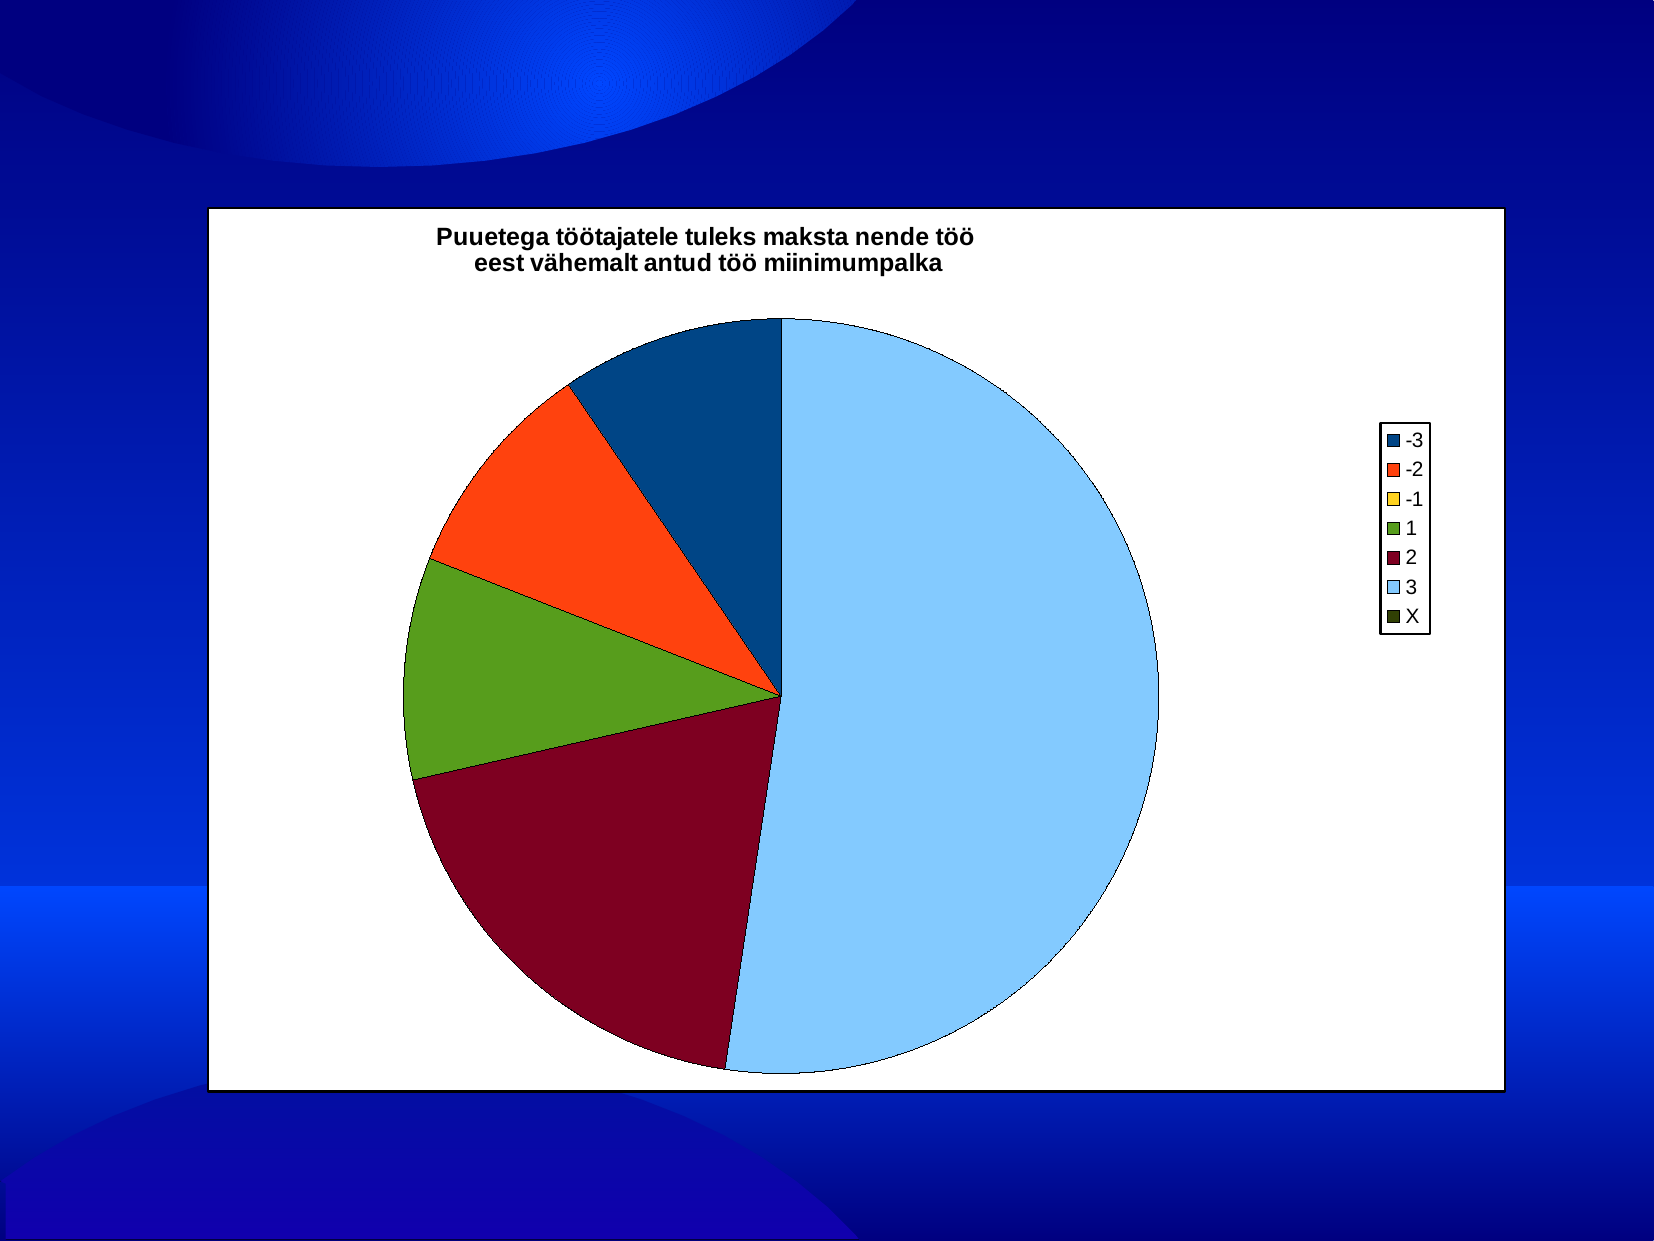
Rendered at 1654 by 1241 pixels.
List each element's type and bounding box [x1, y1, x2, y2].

chart [206, 206, 1506, 1093]
